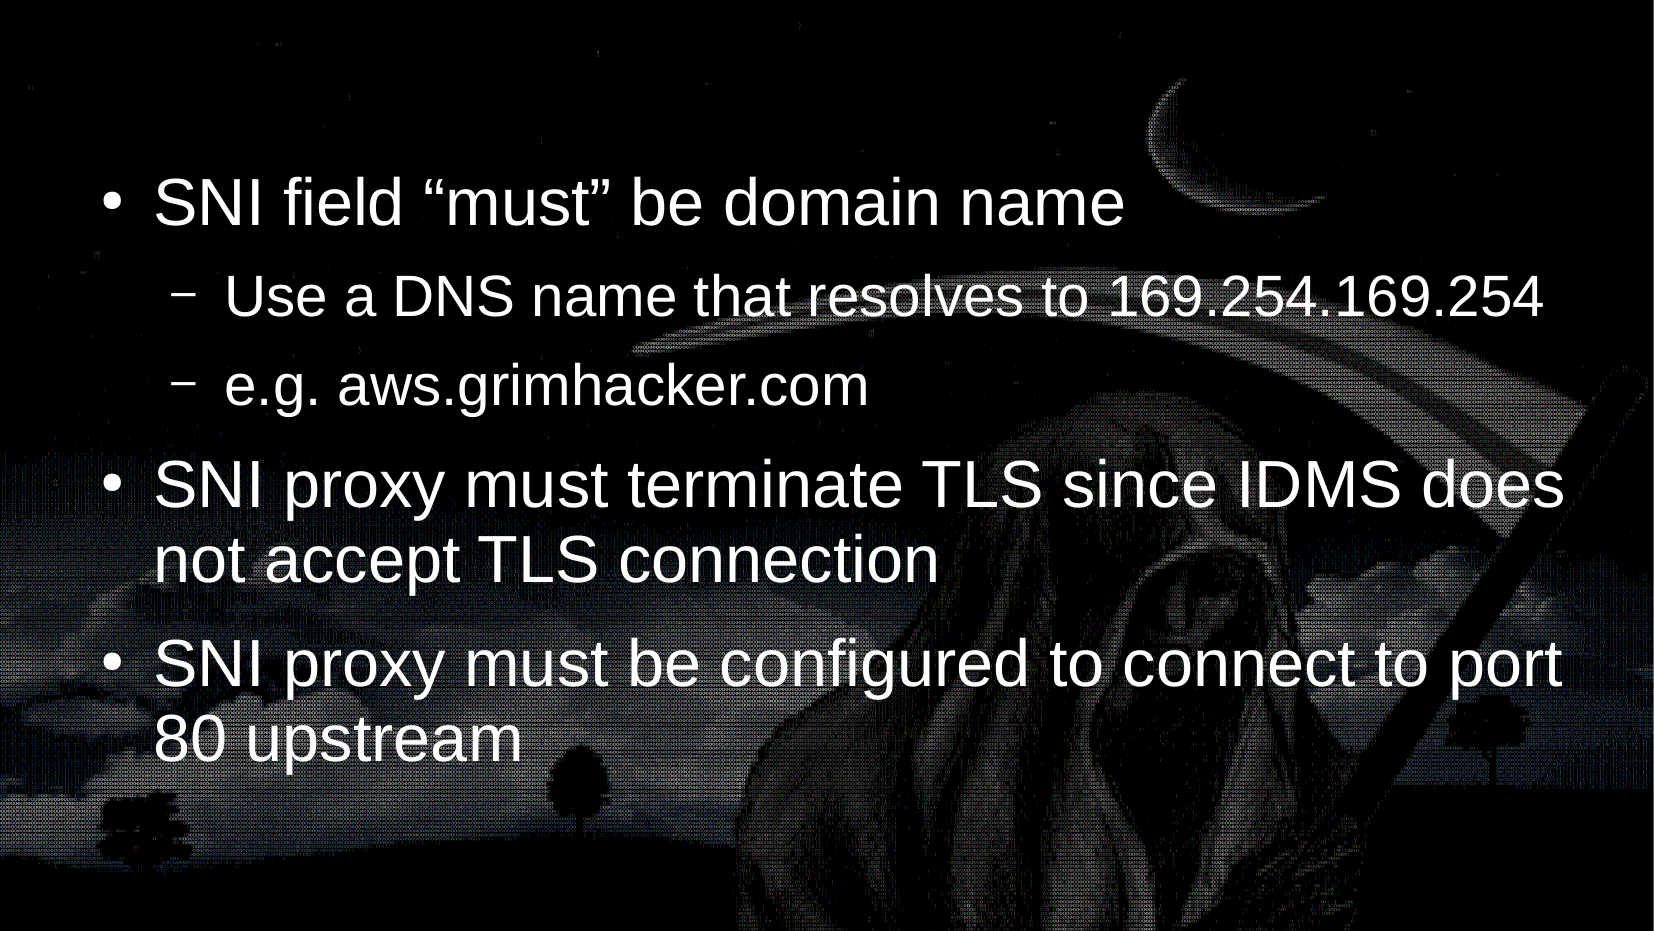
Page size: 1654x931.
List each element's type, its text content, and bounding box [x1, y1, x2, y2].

picture [0, 0, 1654, 931]
list SNI field “must” be domain name Use a DNS name that resolves to 169.254.169.254 e.g. aws.grimhacker.com SNI proxy must terminate TLS since IDMS does not accept TLS connection SNI proxy must be configured to connect to port 80 upstream [82, 165, 1571, 827]
